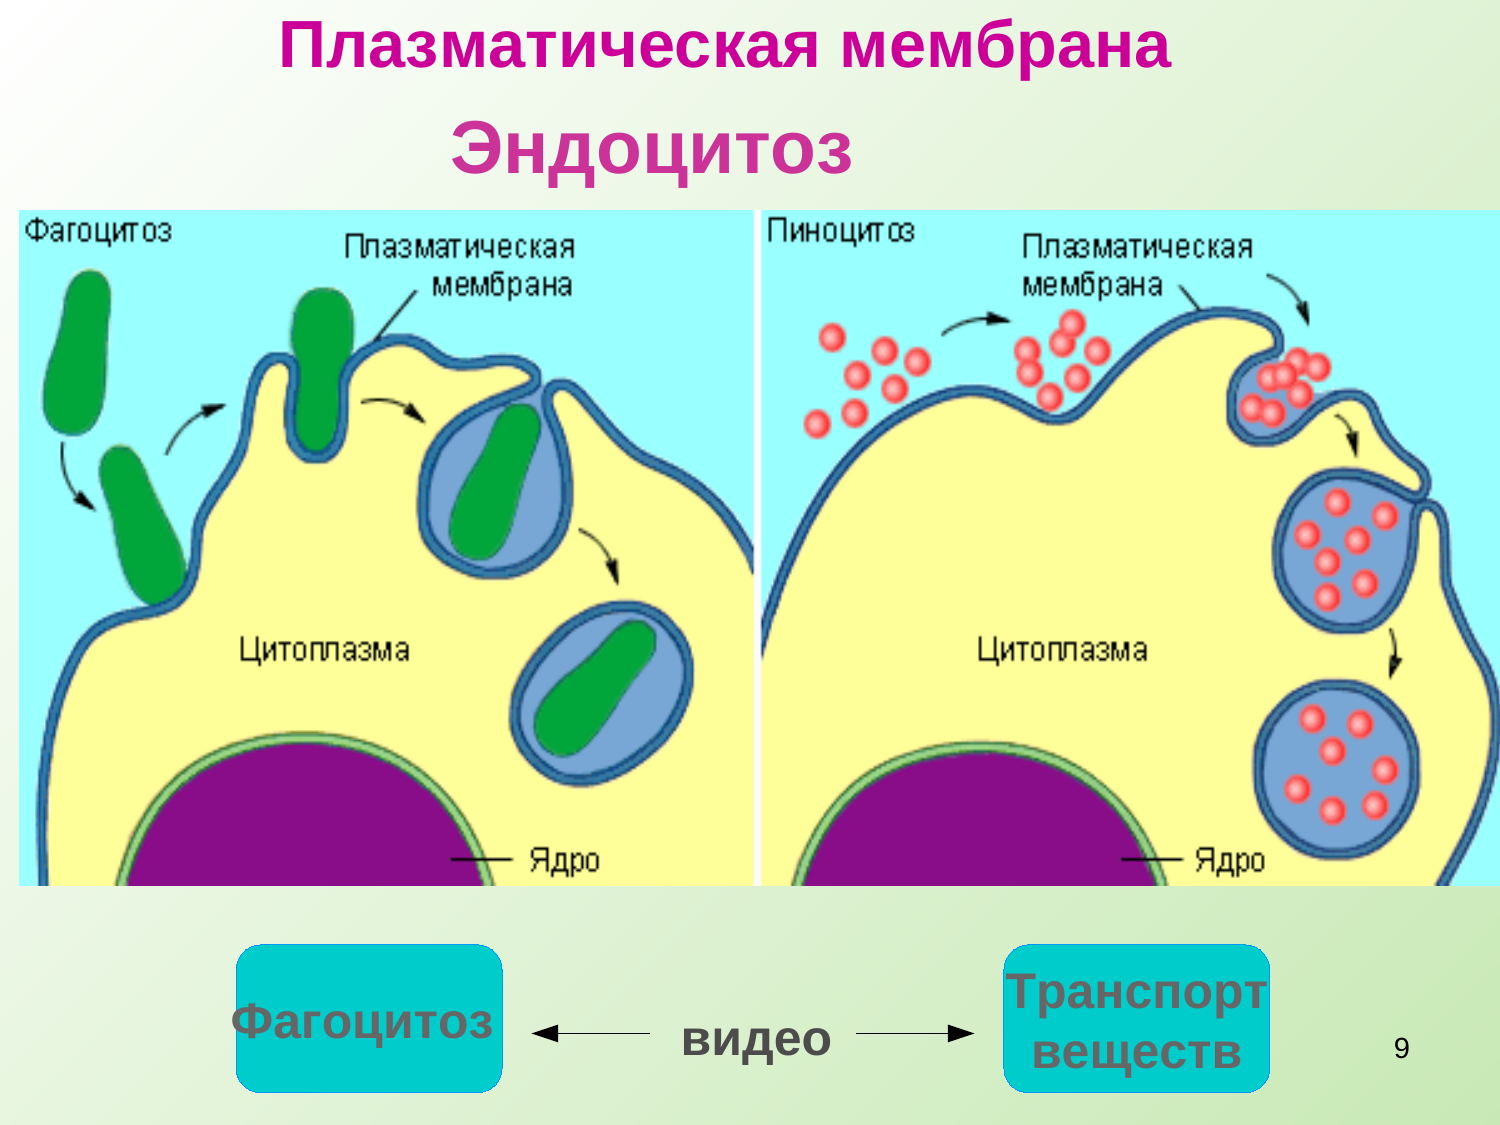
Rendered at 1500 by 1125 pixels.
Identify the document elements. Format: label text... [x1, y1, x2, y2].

text_box видео [665, 998, 857, 1073]
text_box Плазматическая мембрана [206, 0, 1245, 89]
text_box Фагоцитоз [236, 944, 503, 1093]
text_box Эндоцитоз [274, 87, 1050, 200]
text_box Транспорт веществ [1003, 944, 1270, 1093]
picture [19, 210, 1500, 886]
